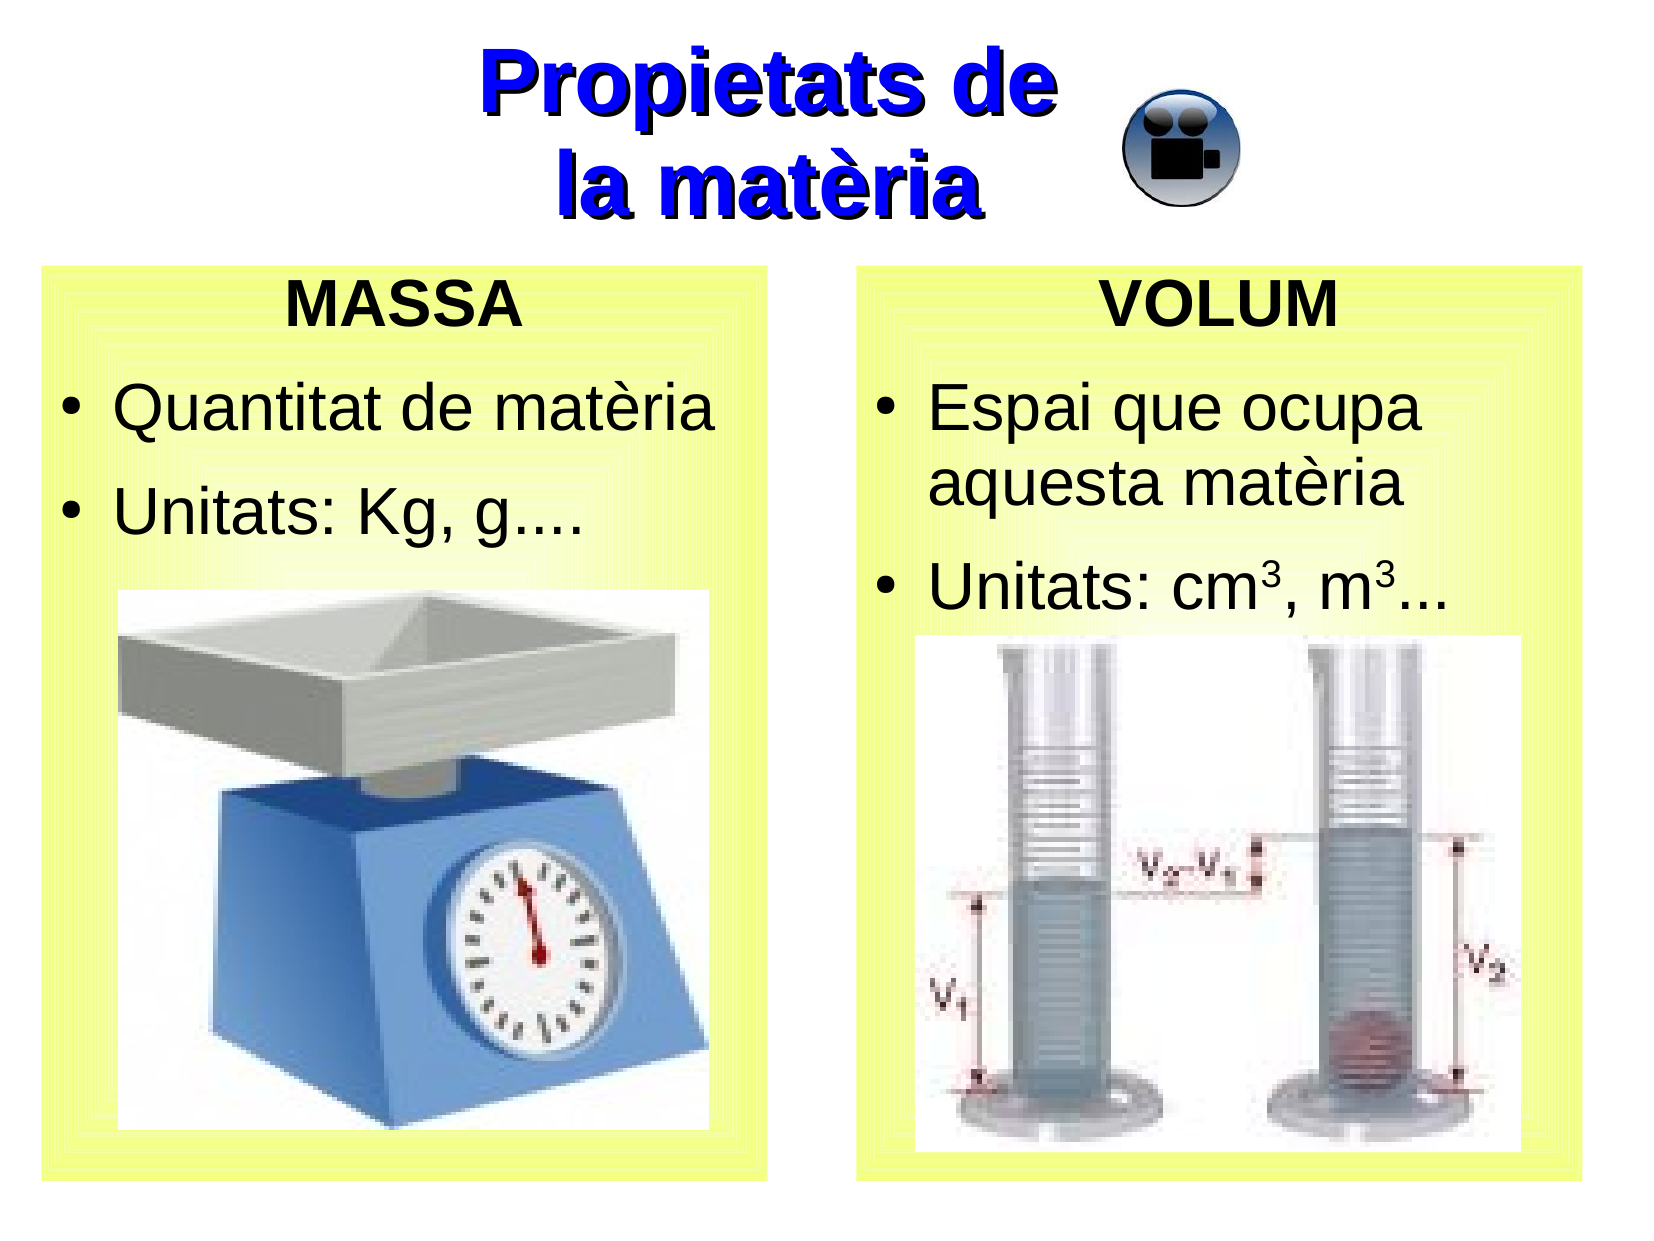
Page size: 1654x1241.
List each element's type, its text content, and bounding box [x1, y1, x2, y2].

list VOLUM Espai que ocupa aquesta matèria Unitats: cm3, m3... [856, 265, 1583, 1182]
picture [1122, 88, 1241, 207]
list MASSA Quantitat de matèria Unitats: Kg, g.... [41, 265, 768, 1182]
picture [915, 635, 1521, 1152]
picture [118, 590, 709, 1130]
title Propietats de la matèria [442, 29, 1093, 235]
